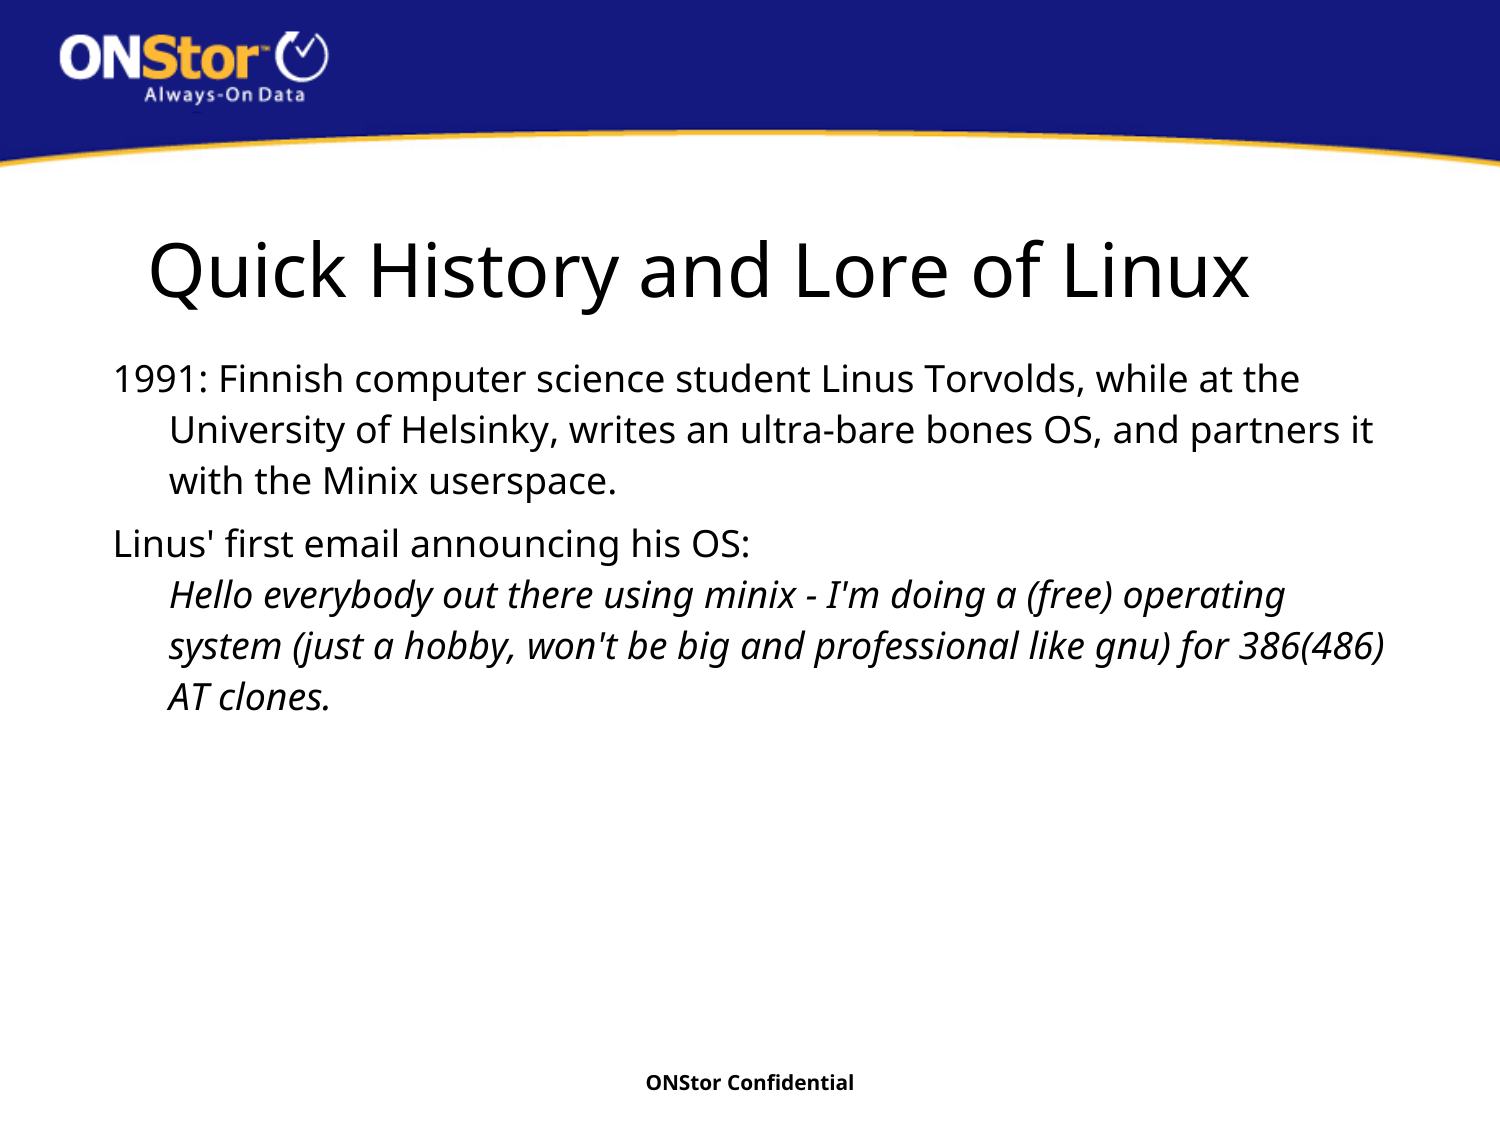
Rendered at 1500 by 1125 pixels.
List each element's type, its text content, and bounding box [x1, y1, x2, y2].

title Quick History and Lore of Linux [62, 182, 1338, 356]
list 1991: Finnish computer science student Linus Torvolds, while at the University of Helsinky, writes an ultra-bare bones OS, and partners it with the Minix userspace. Linus' first email announcing his OS: Hello everybody out there using minix - I'm doing a (free) operating system (just a hobby, won't be big and professional like gnu) for 386(486) AT clones. [112, 352, 1388, 1051]
